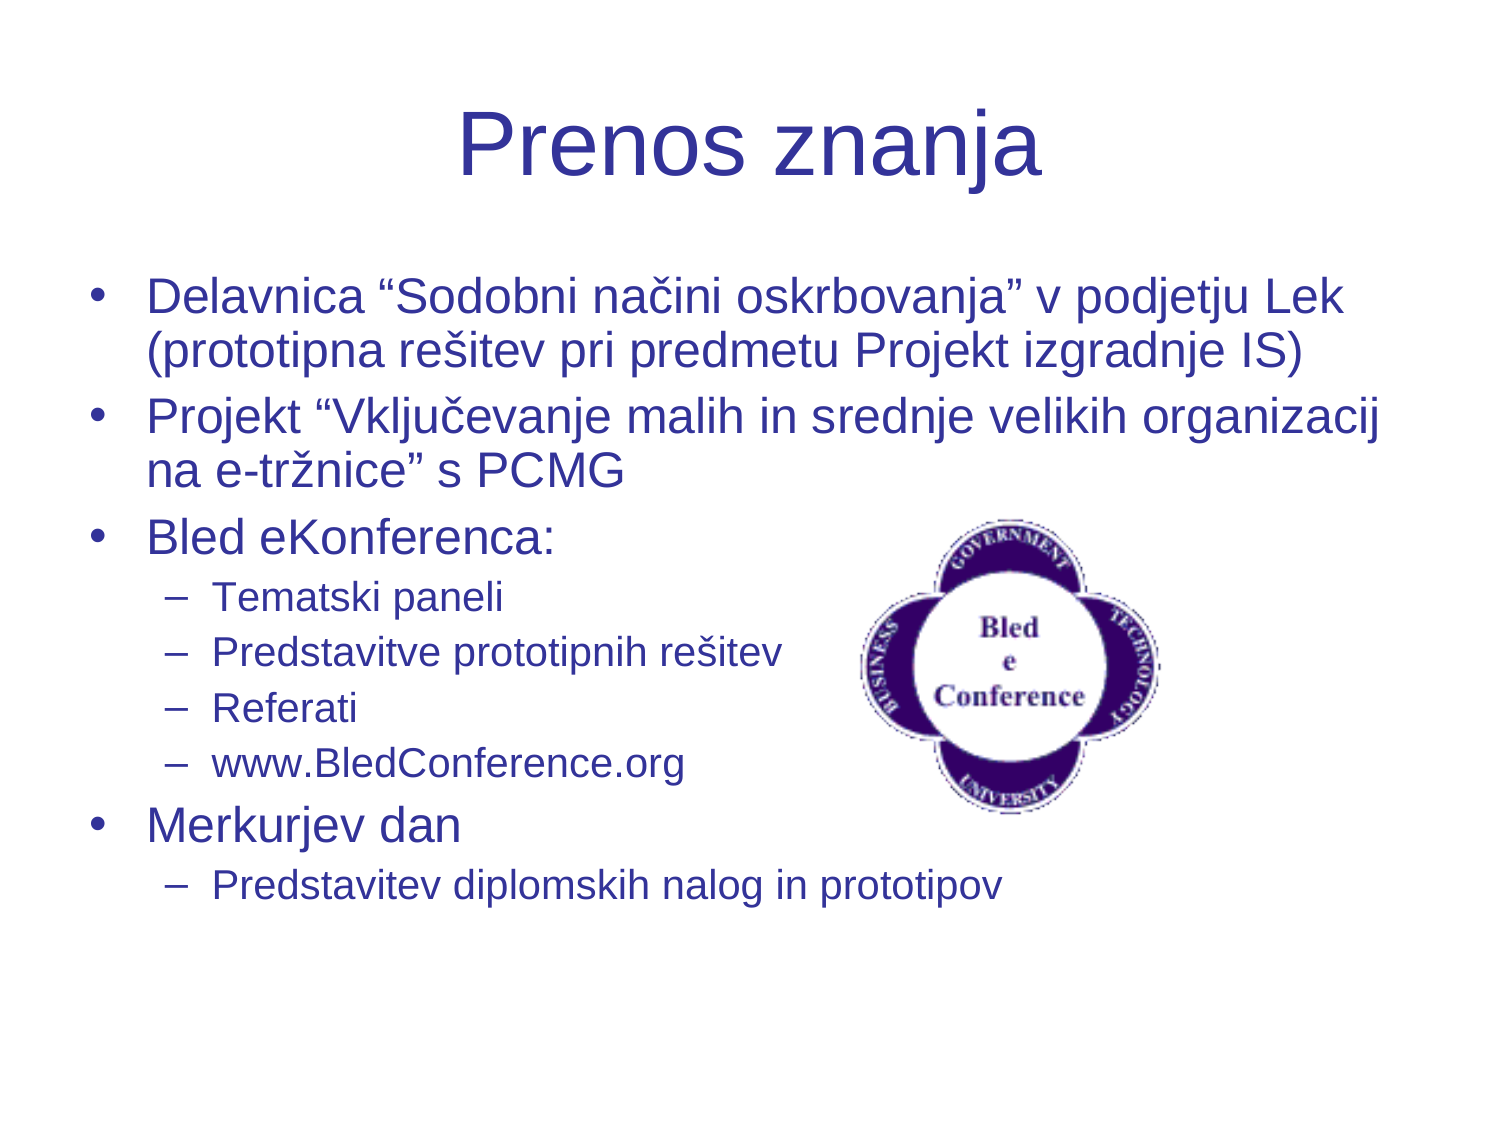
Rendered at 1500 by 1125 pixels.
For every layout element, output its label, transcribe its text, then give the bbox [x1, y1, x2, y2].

text_box [856, 515, 1164, 821]
title Prenos znanja [75, 45, 1426, 233]
list Delavnica “Sodobni načini oskrbovanja” v podjetju Lek (prototipna rešitev pri predmetu Projekt izgradnje IS) Projekt “Vključevanje malih in srednje velikih organizacij na e-tržnice” s PCMG Bled eKonferenca: Tematski paneli Predstavitve prototipnih rešitev Referati www.BledConference.org Merkurjev dan Predstavitev diplomskih nalog in prototipov [75, 262, 1426, 1006]
